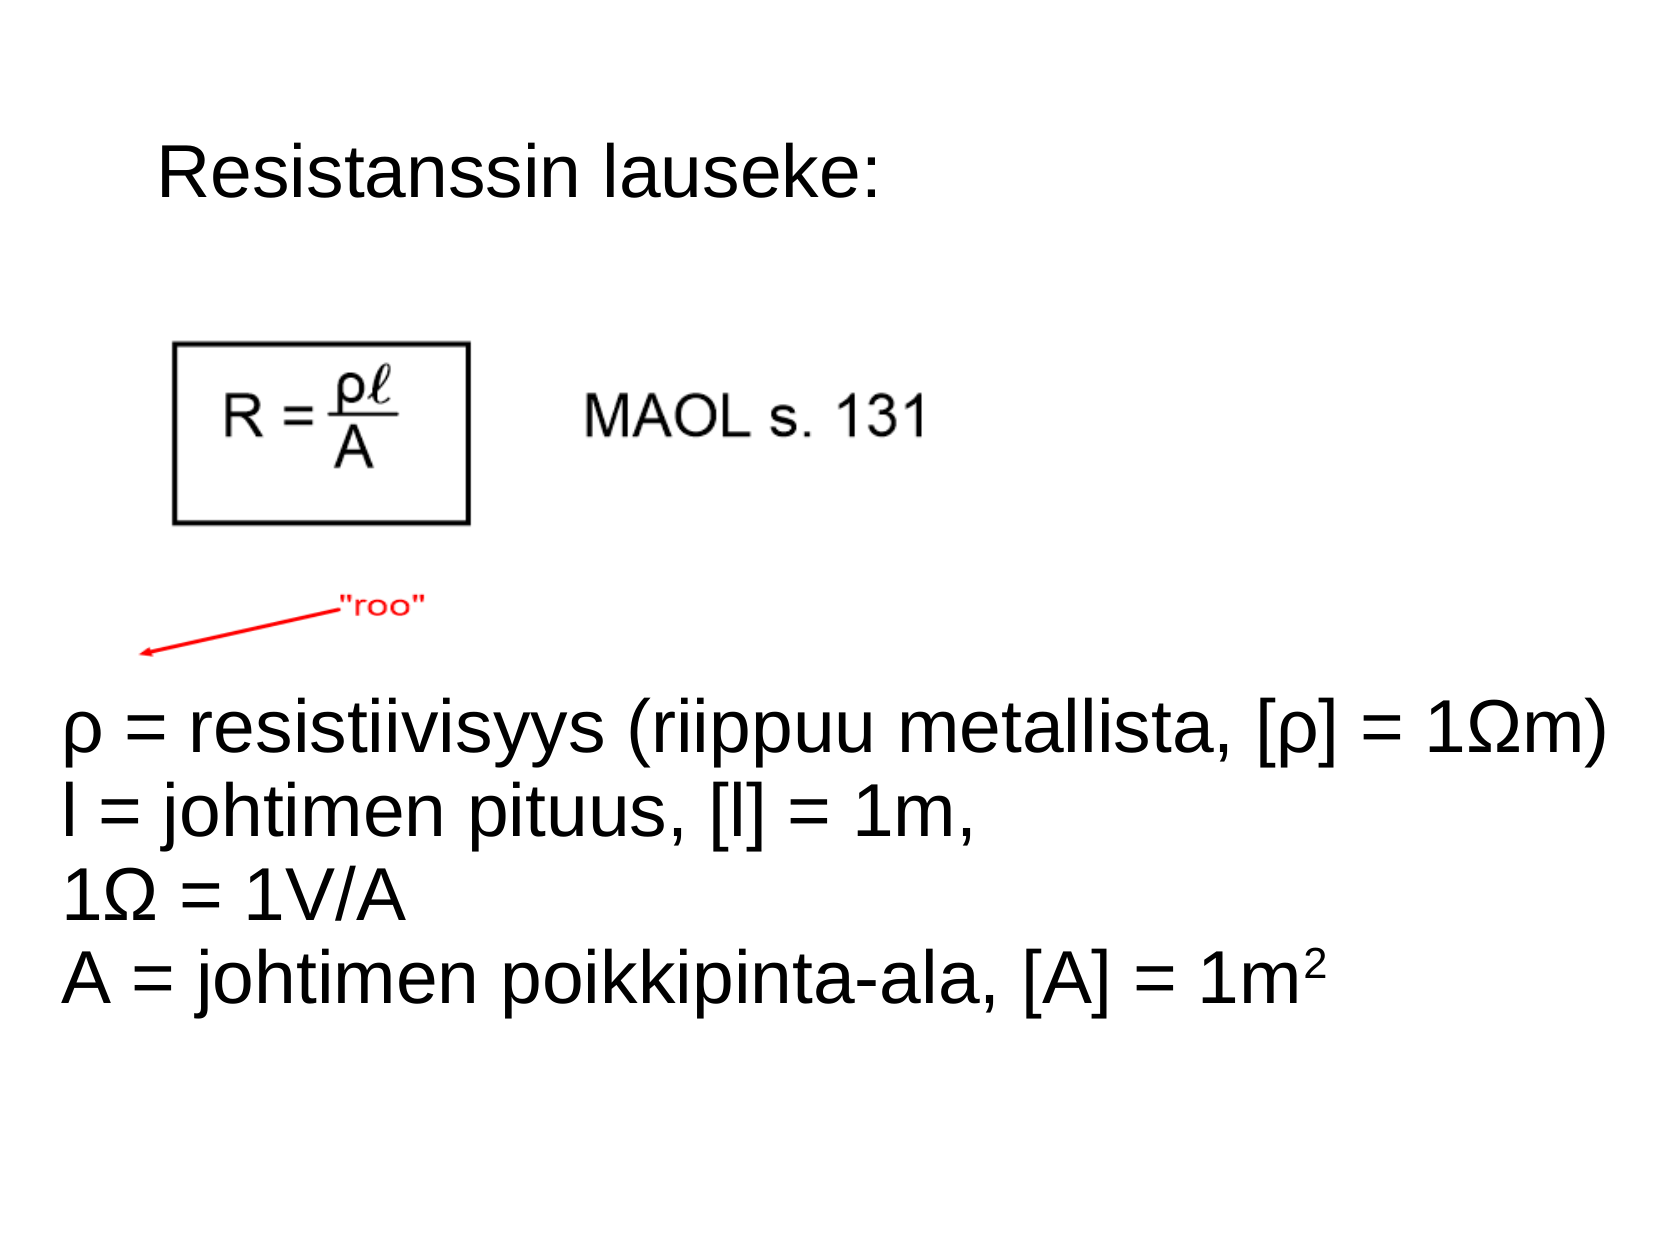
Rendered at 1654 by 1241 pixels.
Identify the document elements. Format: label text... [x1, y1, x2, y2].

text_box Resistanssin lauseke: [141, 118, 1430, 385]
text_box ρ = resistiivisyys (riippuu metallista, [ρ] = 1Ωm) l = johtimen pituus, [l] = 1m, 1Ω = 1V/A A = johtimen poikkipinta-ala, [A] = 1m2 [46, 673, 1654, 1241]
picture [102, 569, 471, 667]
picture [149, 259, 1052, 559]
